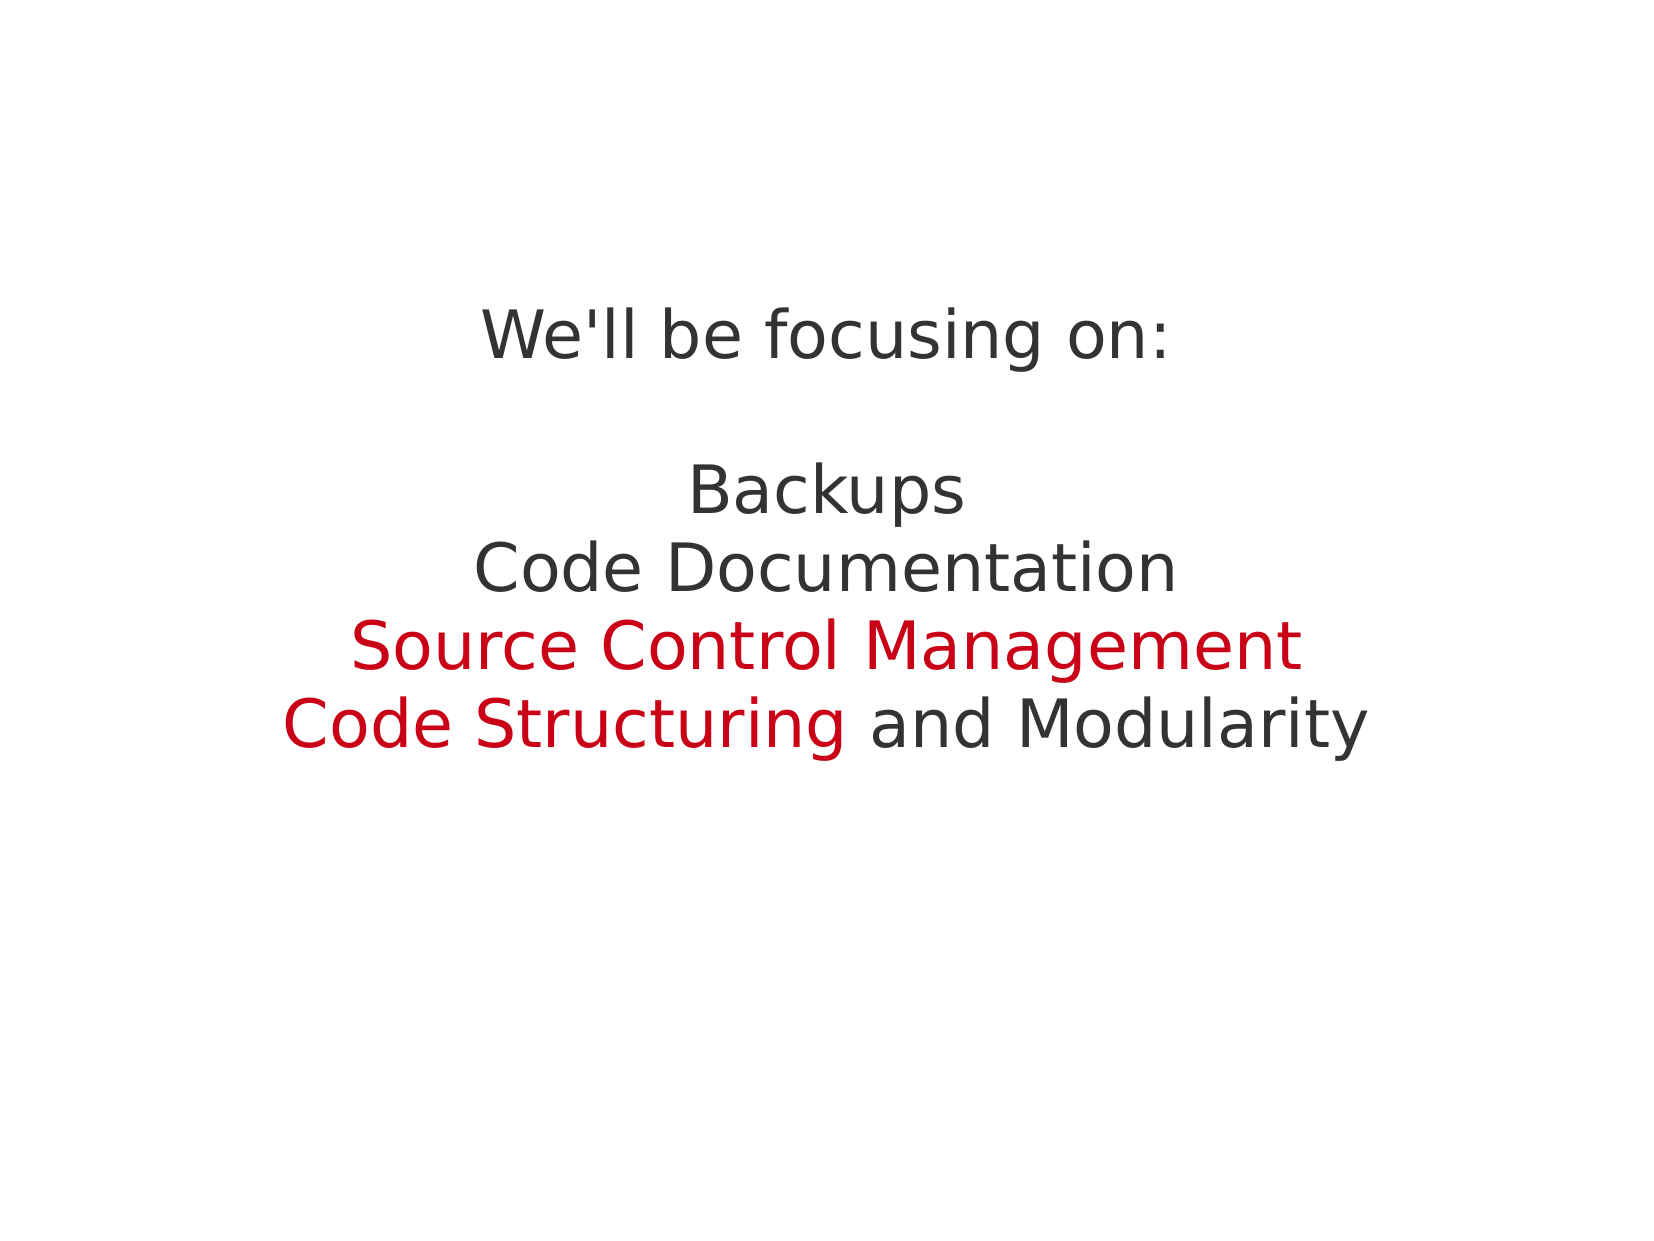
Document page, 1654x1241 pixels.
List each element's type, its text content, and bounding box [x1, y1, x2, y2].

subtitle We'll be focusing on: Backups Code Documentation Source Control Management Code Structuring and Modularity [82, 56, 1571, 1102]
